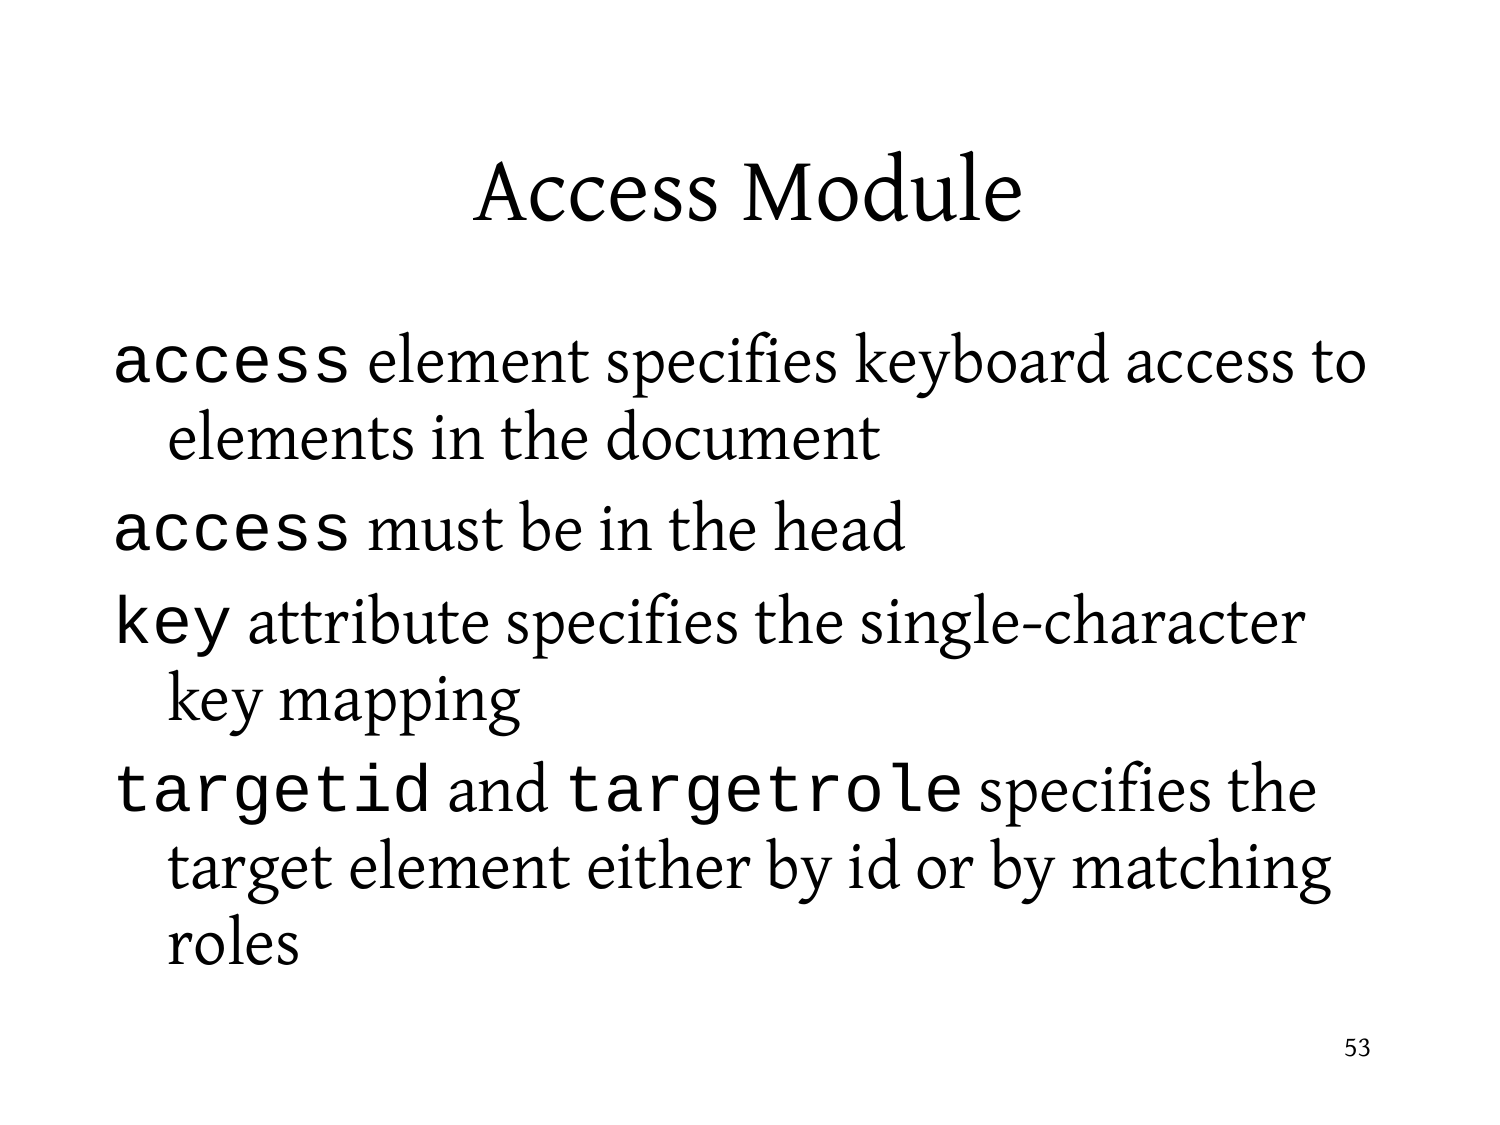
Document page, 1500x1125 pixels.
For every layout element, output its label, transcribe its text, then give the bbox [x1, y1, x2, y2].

title Access Module [112, 63, 1387, 324]
list access element specifies keyboard access to elements in the document access must be in the head key attribute specifies the single-character key mapping targetid and targetrole specifies the target element either by id or by matching roles [112, 324, 1387, 1013]
